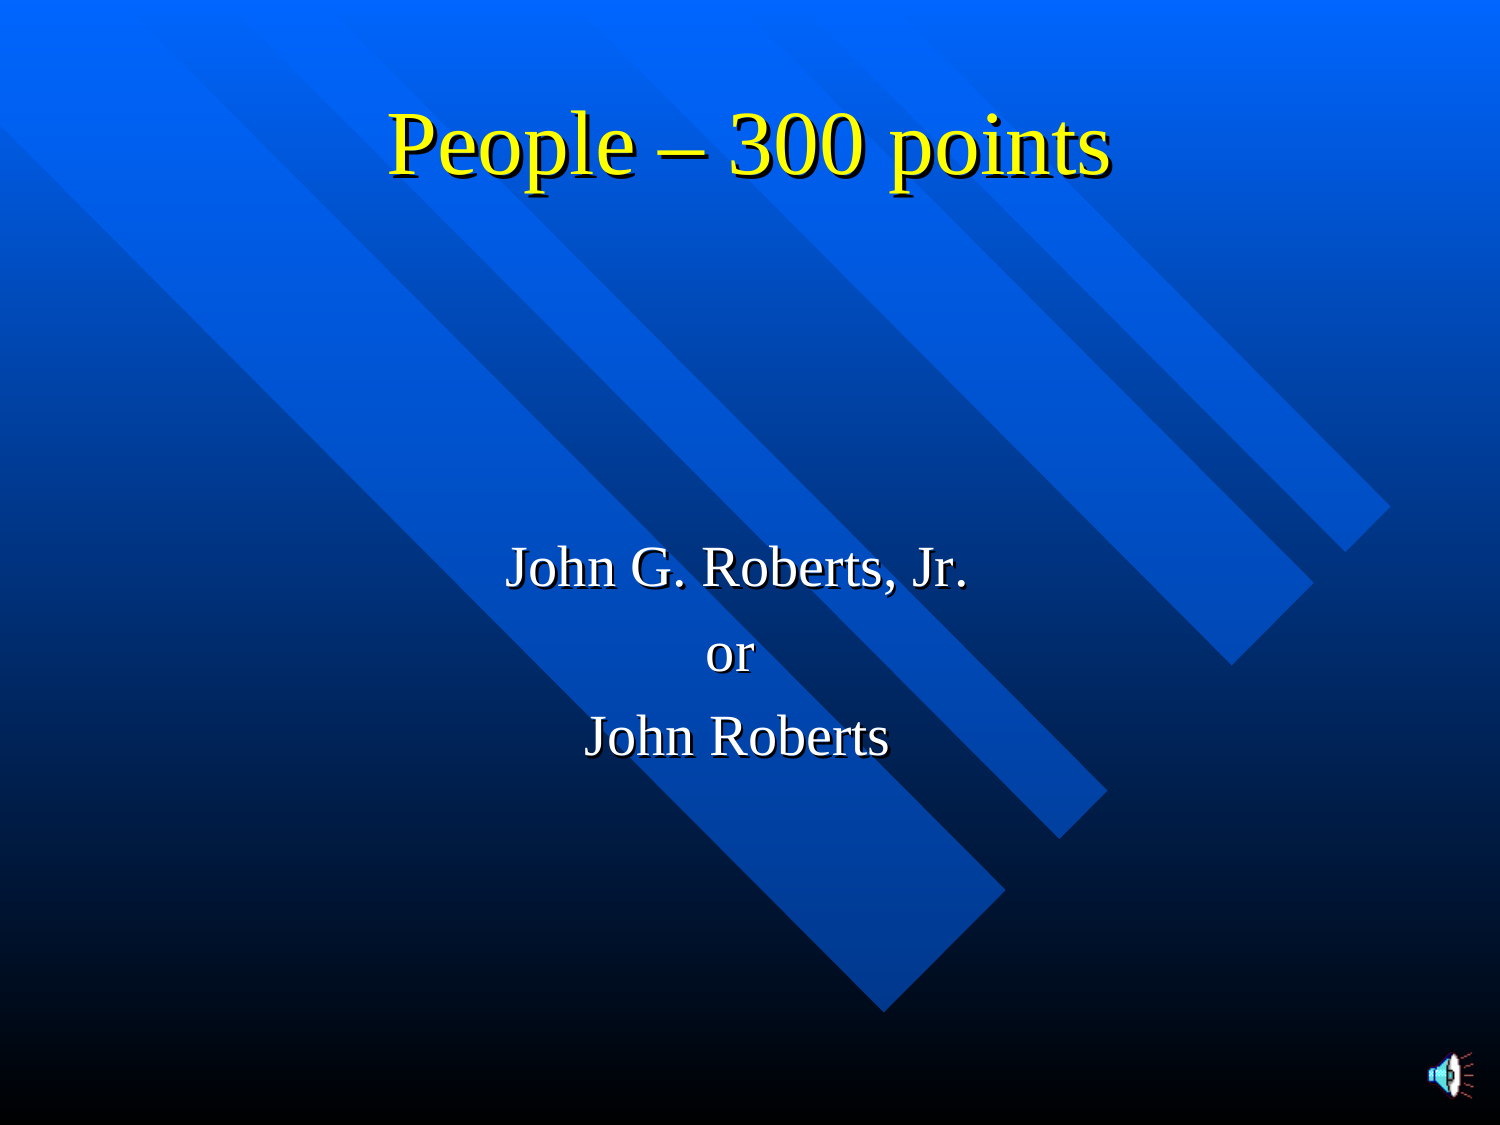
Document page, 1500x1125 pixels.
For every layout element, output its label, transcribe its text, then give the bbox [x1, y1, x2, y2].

table_header John G. Roberts, Jr. or John Roberts [125, 313, 1350, 983]
title People – 300 points [112, 37, 1388, 238]
picture [1426, 1051, 1477, 1102]
